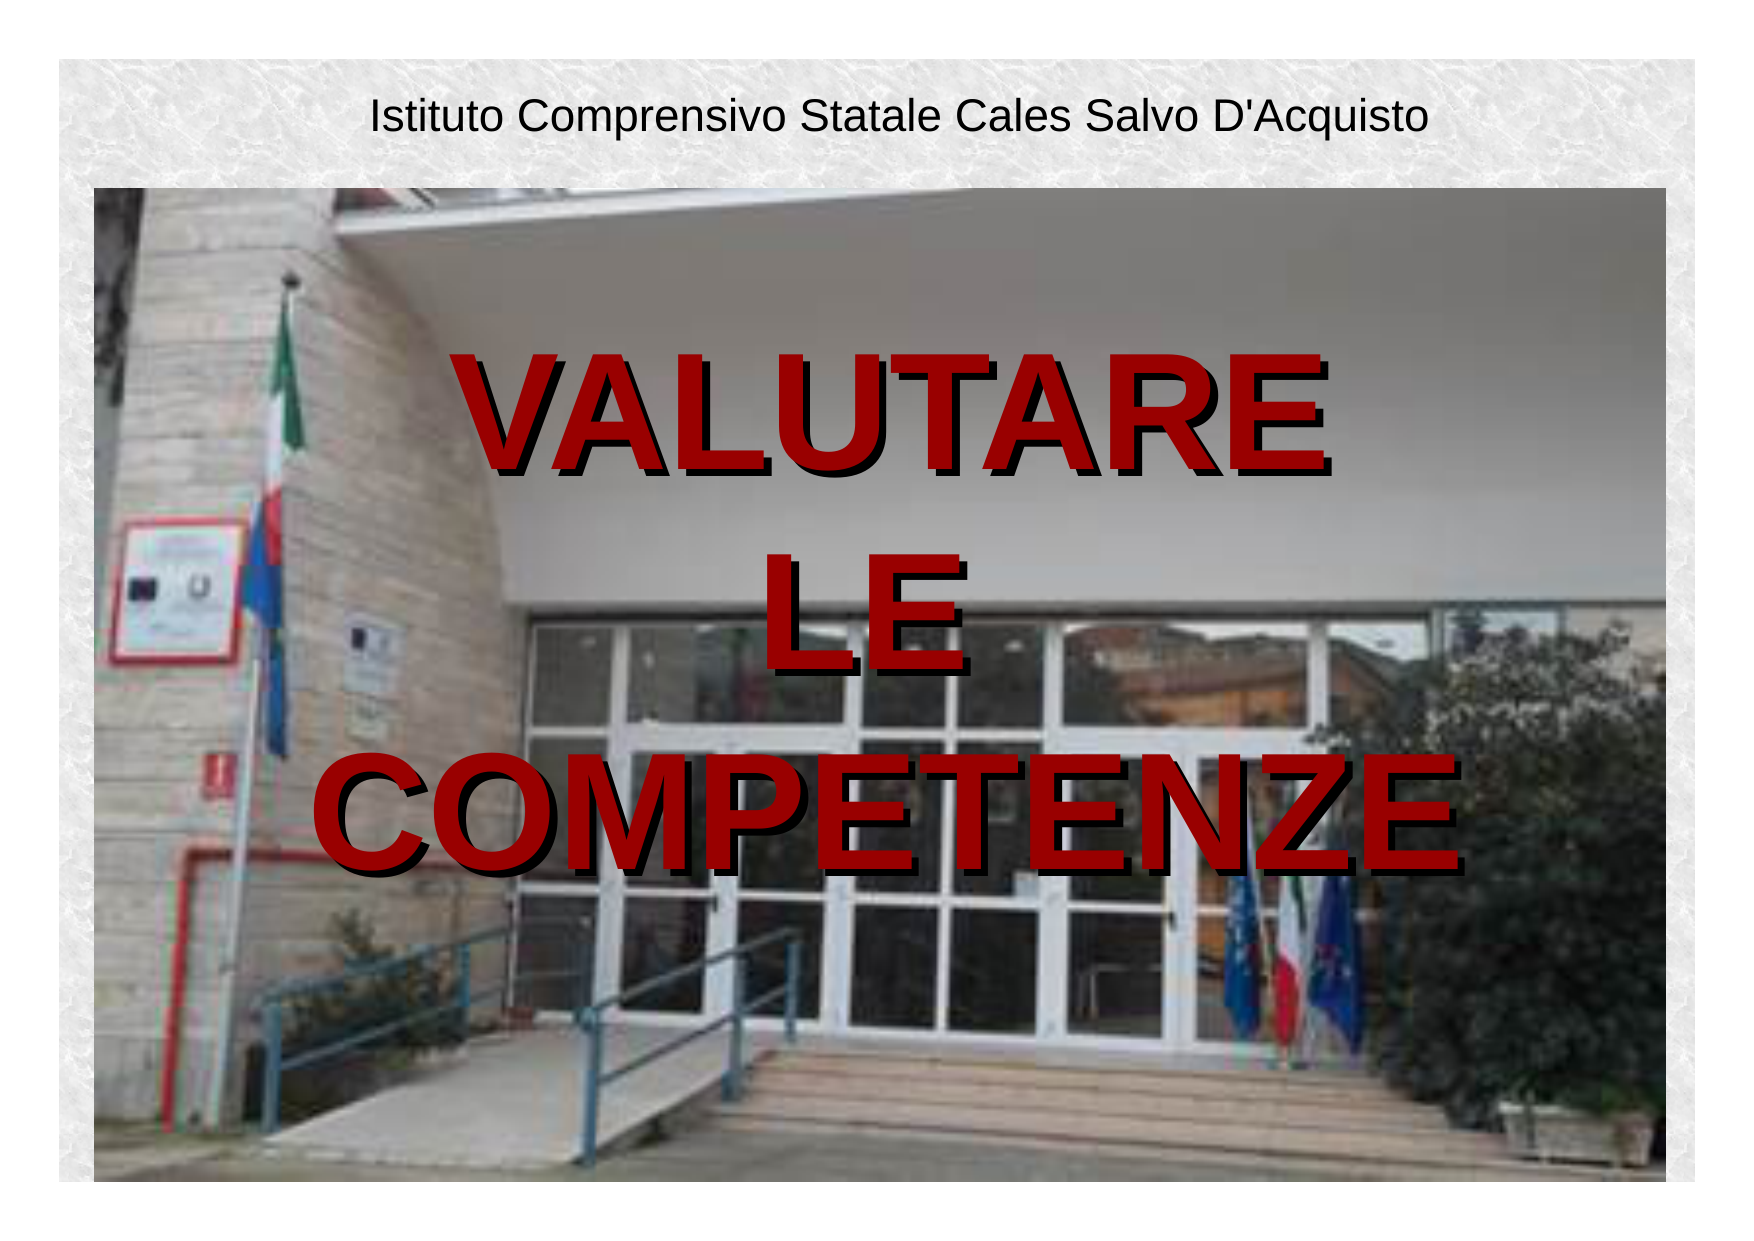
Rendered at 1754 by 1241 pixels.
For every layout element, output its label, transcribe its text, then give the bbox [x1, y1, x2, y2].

picture [59, 59, 1695, 1182]
text_box VALUTARE LE COMPETENZE [141, 295, 1585, 910]
text_box Istituto Comprensivo Statale Cales Salvo D'Acquisto [354, 82, 1453, 149]
